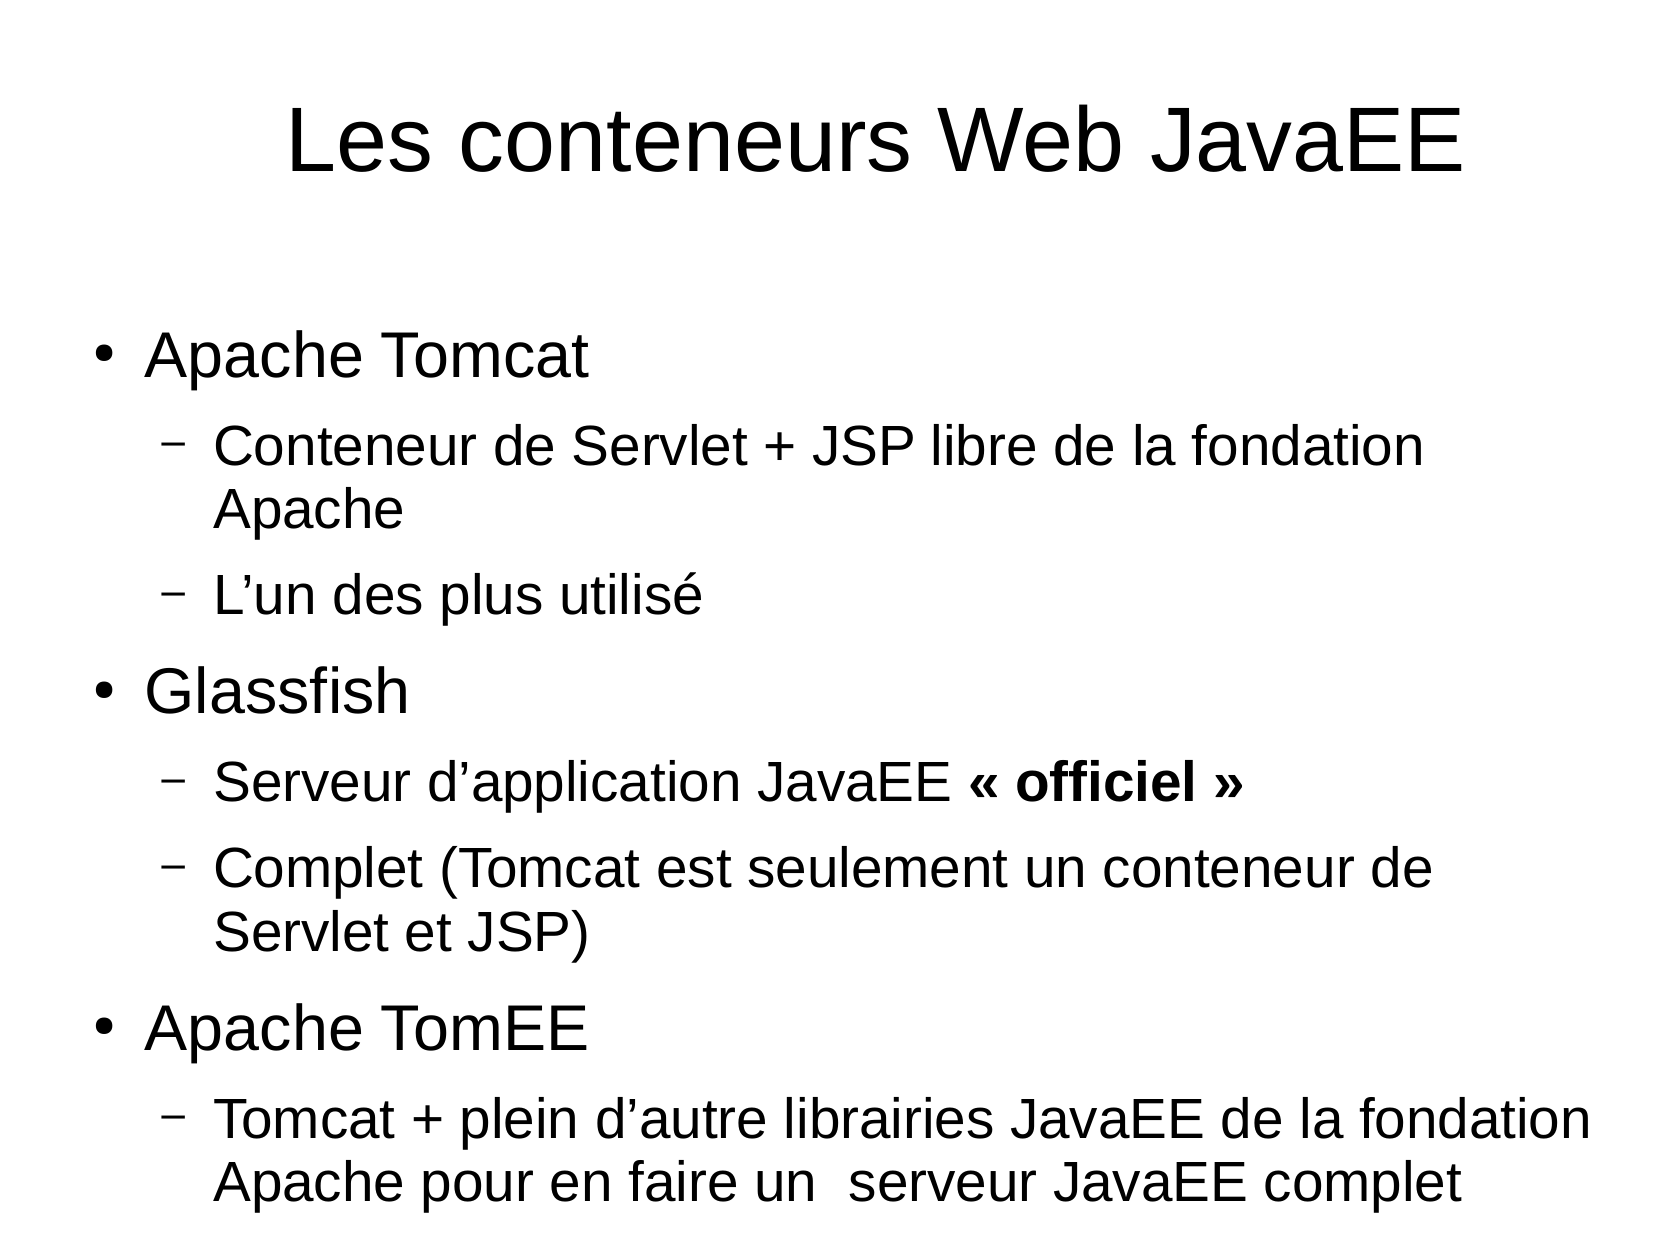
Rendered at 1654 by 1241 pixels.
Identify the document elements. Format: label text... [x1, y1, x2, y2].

title Les conteneurs Web JavaEE [129, 88, 1625, 191]
list Apache Tomcat Conteneur de Servlet + JSP libre de la fondation Apache L’un des plus utilisé Glassfish Serveur d’application JavaEE « officiel » Complet (Tomcat est seulement un conteneur de Servlet et JSP) Apache TomEE Tomcat + plein d’autre librairies JavaEE de la fondation Apache pour en faire un serveur JavaEE complet [75, 318, 1595, 1241]
